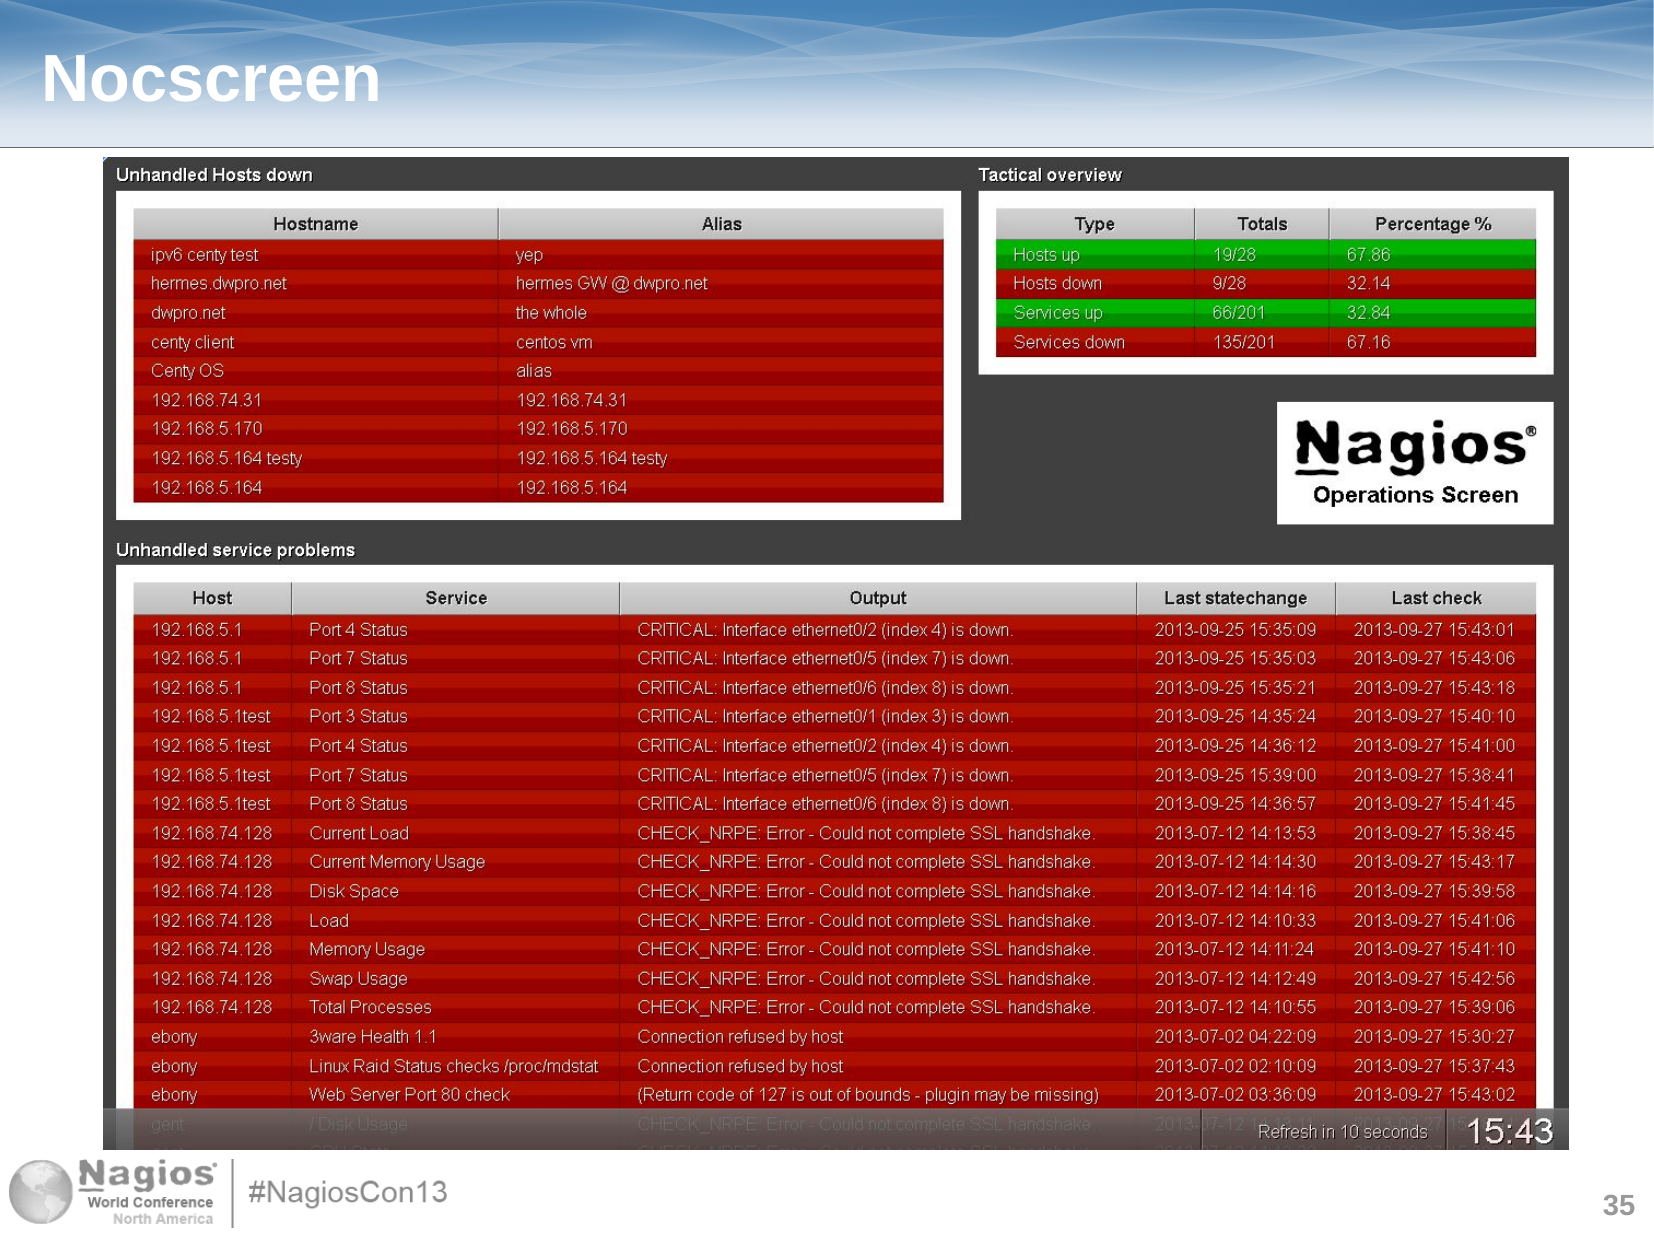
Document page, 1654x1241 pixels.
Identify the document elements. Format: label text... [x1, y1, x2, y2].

title Nocscreen [41, 29, 1248, 127]
picture [0, 0, 1654, 147]
picture [9, 1159, 453, 1228]
picture [103, 157, 1569, 1150]
